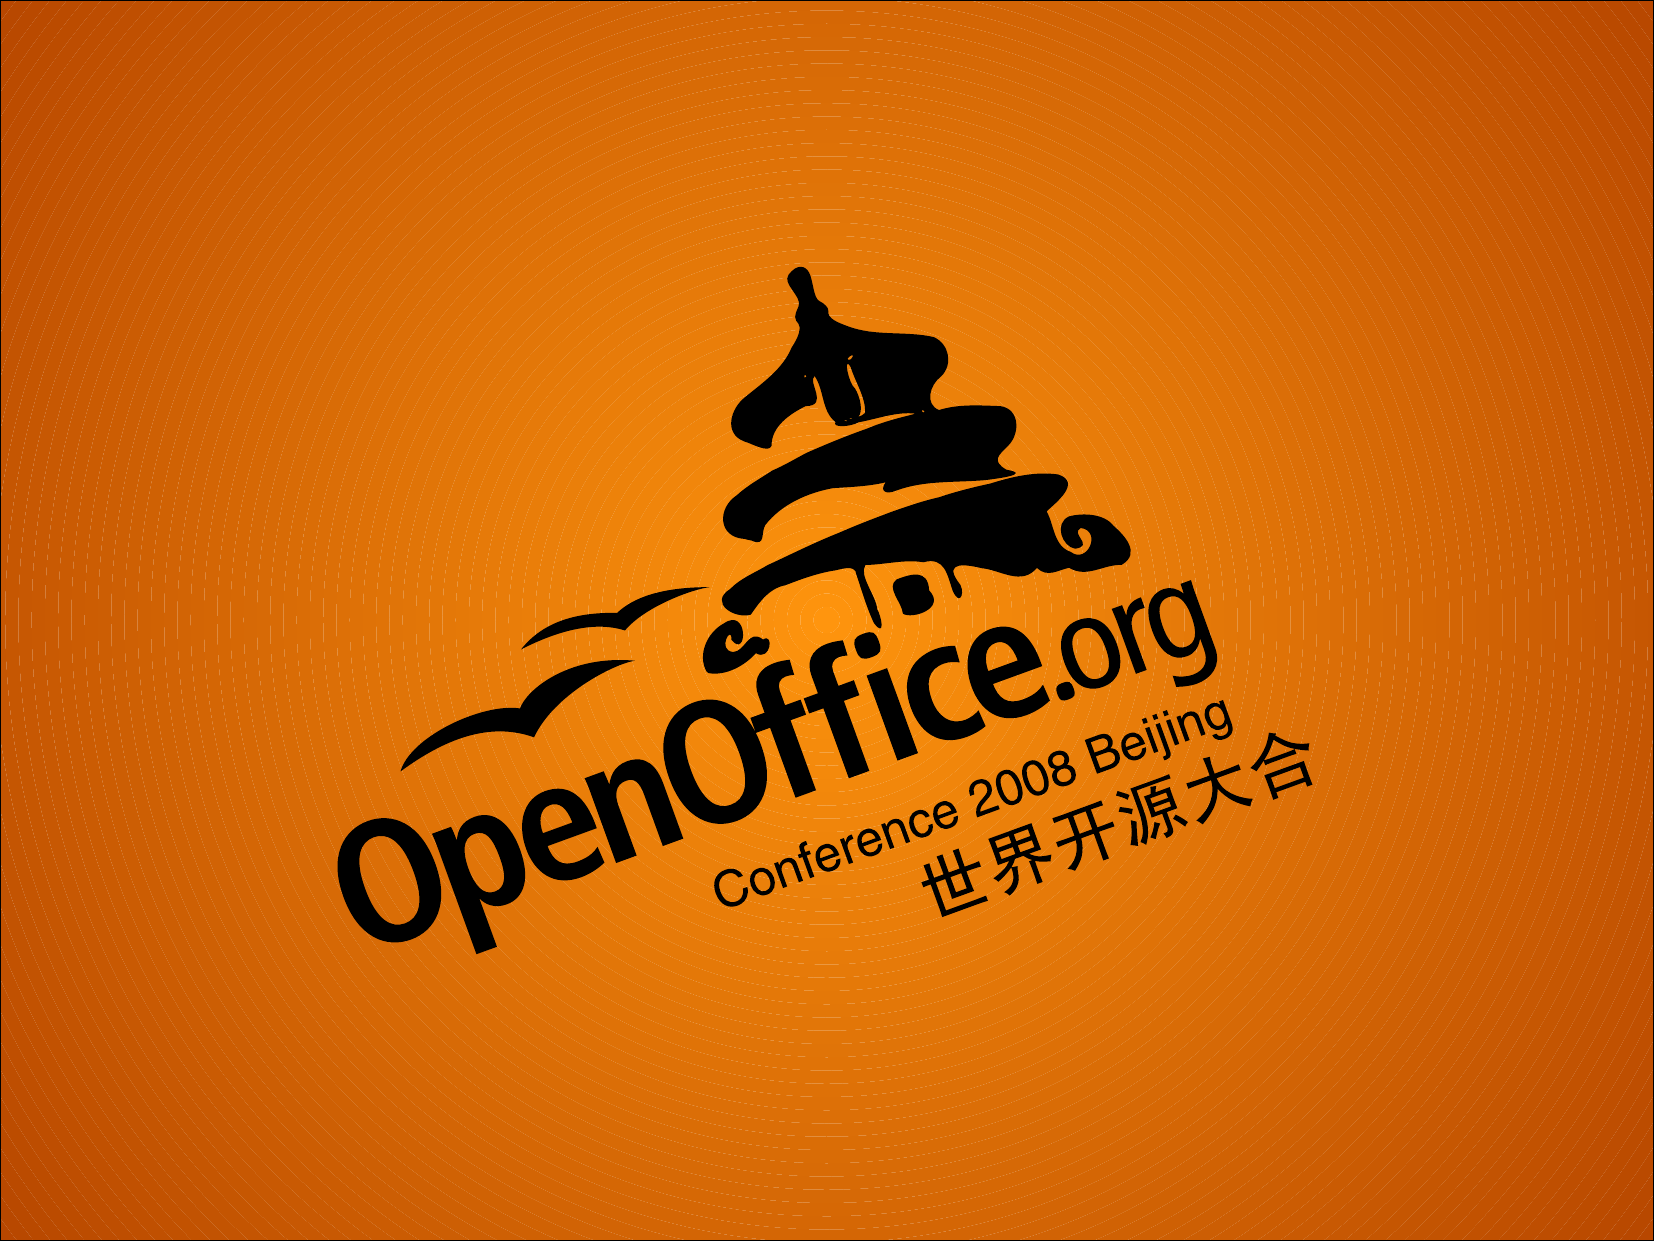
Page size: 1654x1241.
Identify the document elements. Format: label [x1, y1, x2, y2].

text_box [1022, 760, 1049, 796]
text_box [1204, 700, 1233, 740]
text_box [1150, 822, 1161, 840]
text_box [967, 626, 1050, 719]
text_box [1145, 726, 1159, 753]
text_box [866, 668, 919, 761]
text_box [521, 587, 710, 650]
text_box [1130, 820, 1139, 847]
text_box [1173, 814, 1188, 827]
text_box [721, 266, 1131, 629]
text_box [881, 818, 911, 850]
text_box [1111, 597, 1147, 674]
text_box [1121, 732, 1147, 761]
text_box [815, 843, 841, 872]
text_box [933, 801, 958, 829]
text_box [803, 640, 870, 779]
text_box [995, 769, 1023, 806]
text_box [749, 867, 775, 896]
text_box [1166, 719, 1180, 746]
text_box [1148, 580, 1218, 687]
text_box [1052, 800, 1115, 871]
text_box [1186, 756, 1253, 825]
text_box [1130, 774, 1178, 845]
text_box [1084, 733, 1120, 774]
text_box [988, 823, 1052, 896]
text_box [797, 841, 815, 879]
text_box [857, 828, 883, 857]
text_box [1250, 732, 1310, 772]
text_box [892, 574, 934, 616]
text_box [1152, 713, 1159, 721]
text_box [774, 857, 804, 889]
text_box [909, 809, 933, 838]
text_box [714, 868, 748, 907]
text_box [522, 788, 605, 881]
text_box [1162, 710, 1169, 717]
text_box [1264, 760, 1313, 800]
text_box [1118, 806, 1133, 815]
text_box [1056, 681, 1075, 701]
text_box [1141, 717, 1148, 724]
text_box [1116, 790, 1130, 800]
text_box [584, 759, 684, 864]
text_box [1061, 618, 1121, 689]
text_box [854, 632, 881, 659]
text_box [400, 660, 635, 772]
text_box [337, 818, 442, 943]
text_box [663, 659, 817, 824]
text_box [969, 779, 1000, 818]
text_box [1155, 723, 1171, 761]
text_box [1047, 750, 1076, 787]
text_box [906, 645, 986, 741]
text_box [702, 620, 770, 674]
text_box [1176, 711, 1206, 742]
text_box [431, 815, 526, 955]
text_box [921, 848, 988, 918]
text_box [840, 834, 854, 865]
